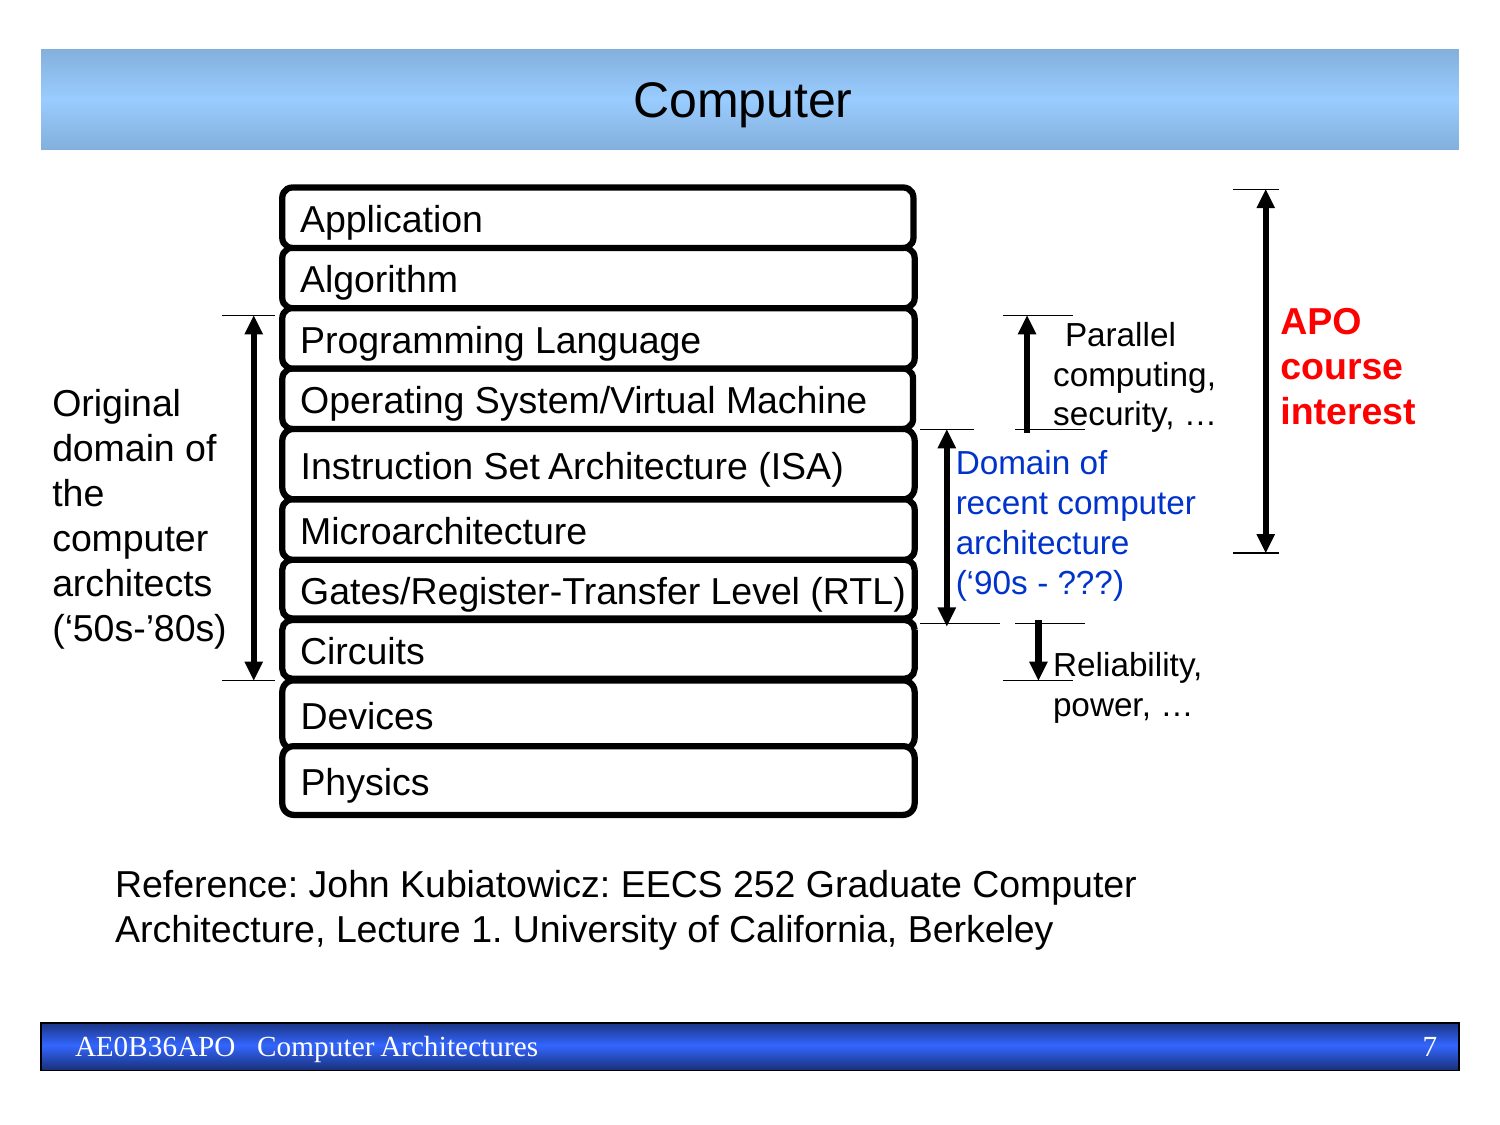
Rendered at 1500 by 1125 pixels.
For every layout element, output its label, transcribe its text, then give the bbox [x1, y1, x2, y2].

text_box Programming Language [282, 308, 915, 369]
text_box Reference: John Kubiatowicz: EECS 252 Graduate Computer Architecture, Lecture 1. University of California, Berkeley [100, 852, 1352, 1003]
text_box Operating System/Virtual Machine [282, 369, 914, 429]
text_box Circuits [282, 620, 915, 679]
text_box Instruction Set Architecture (ISA) [282, 429, 915, 499]
text_box Reliability, power, … [1038, 635, 1256, 731]
text_box Original domain of the computer architects (‘50s-’80s) [37, 371, 242, 657]
title Computer [41, 49, 1459, 150]
text_box Application [282, 187, 914, 248]
text_box Domain of recent computer architecture (‘90s - ???) [941, 433, 1221, 610]
text_box Algorithm [282, 248, 915, 308]
text_box Gates/Register-Transfer Level (RTL) [282, 560, 915, 619]
text_box Microarchitecture [282, 499, 915, 560]
text_box Physics [282, 746, 915, 815]
text_box APO course interest [1265, 289, 1463, 440]
text_box Parallel computing, security, … [1038, 305, 1256, 441]
text_box Devices [282, 680, 915, 747]
